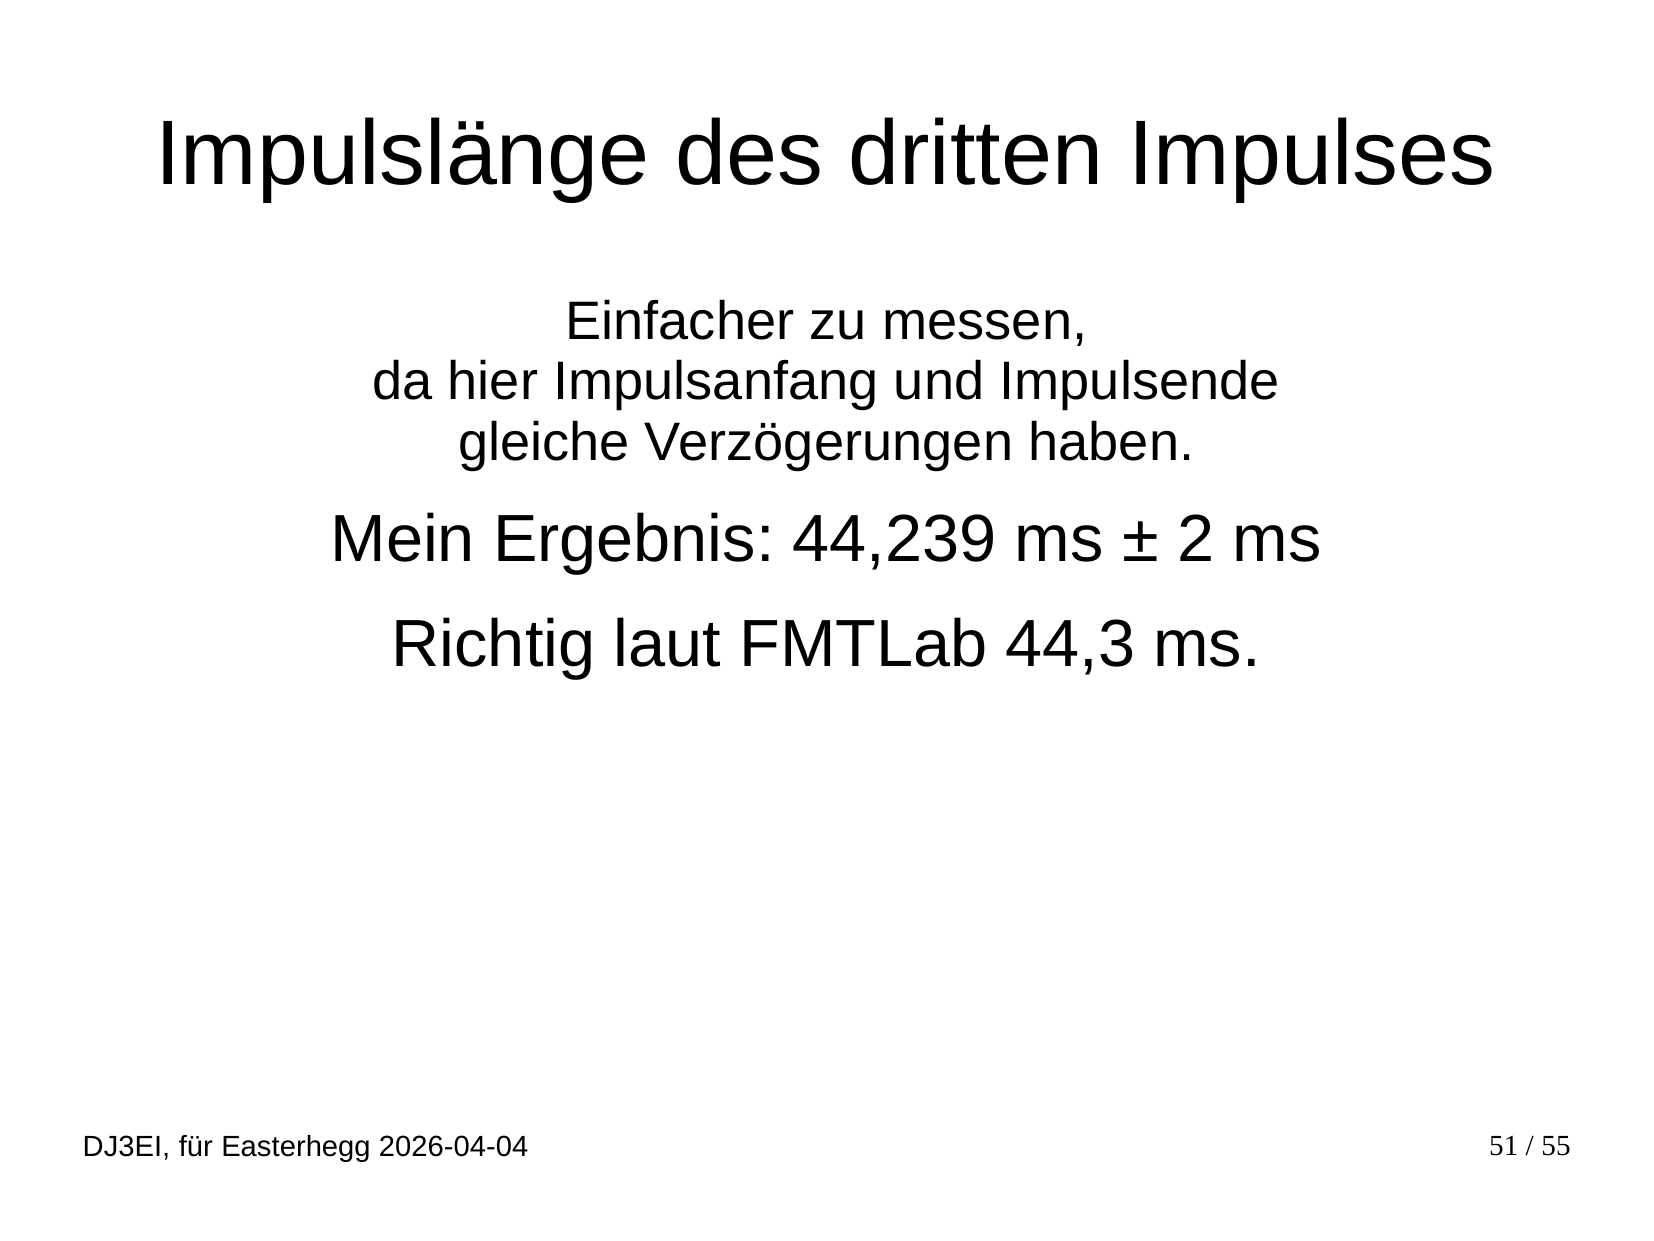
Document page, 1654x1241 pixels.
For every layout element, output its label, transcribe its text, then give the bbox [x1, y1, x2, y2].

list Einfacher zu messen, da hier Impulsanfang und Impulsende gleiche Verzögerungen haben. Mein Ergebnis: 44,239 ms ± 2 ms Richtig laut FMTLab 44,3 ms. [82, 290, 1571, 1010]
title Impulslänge des dritten Impulses [82, 49, 1571, 257]
